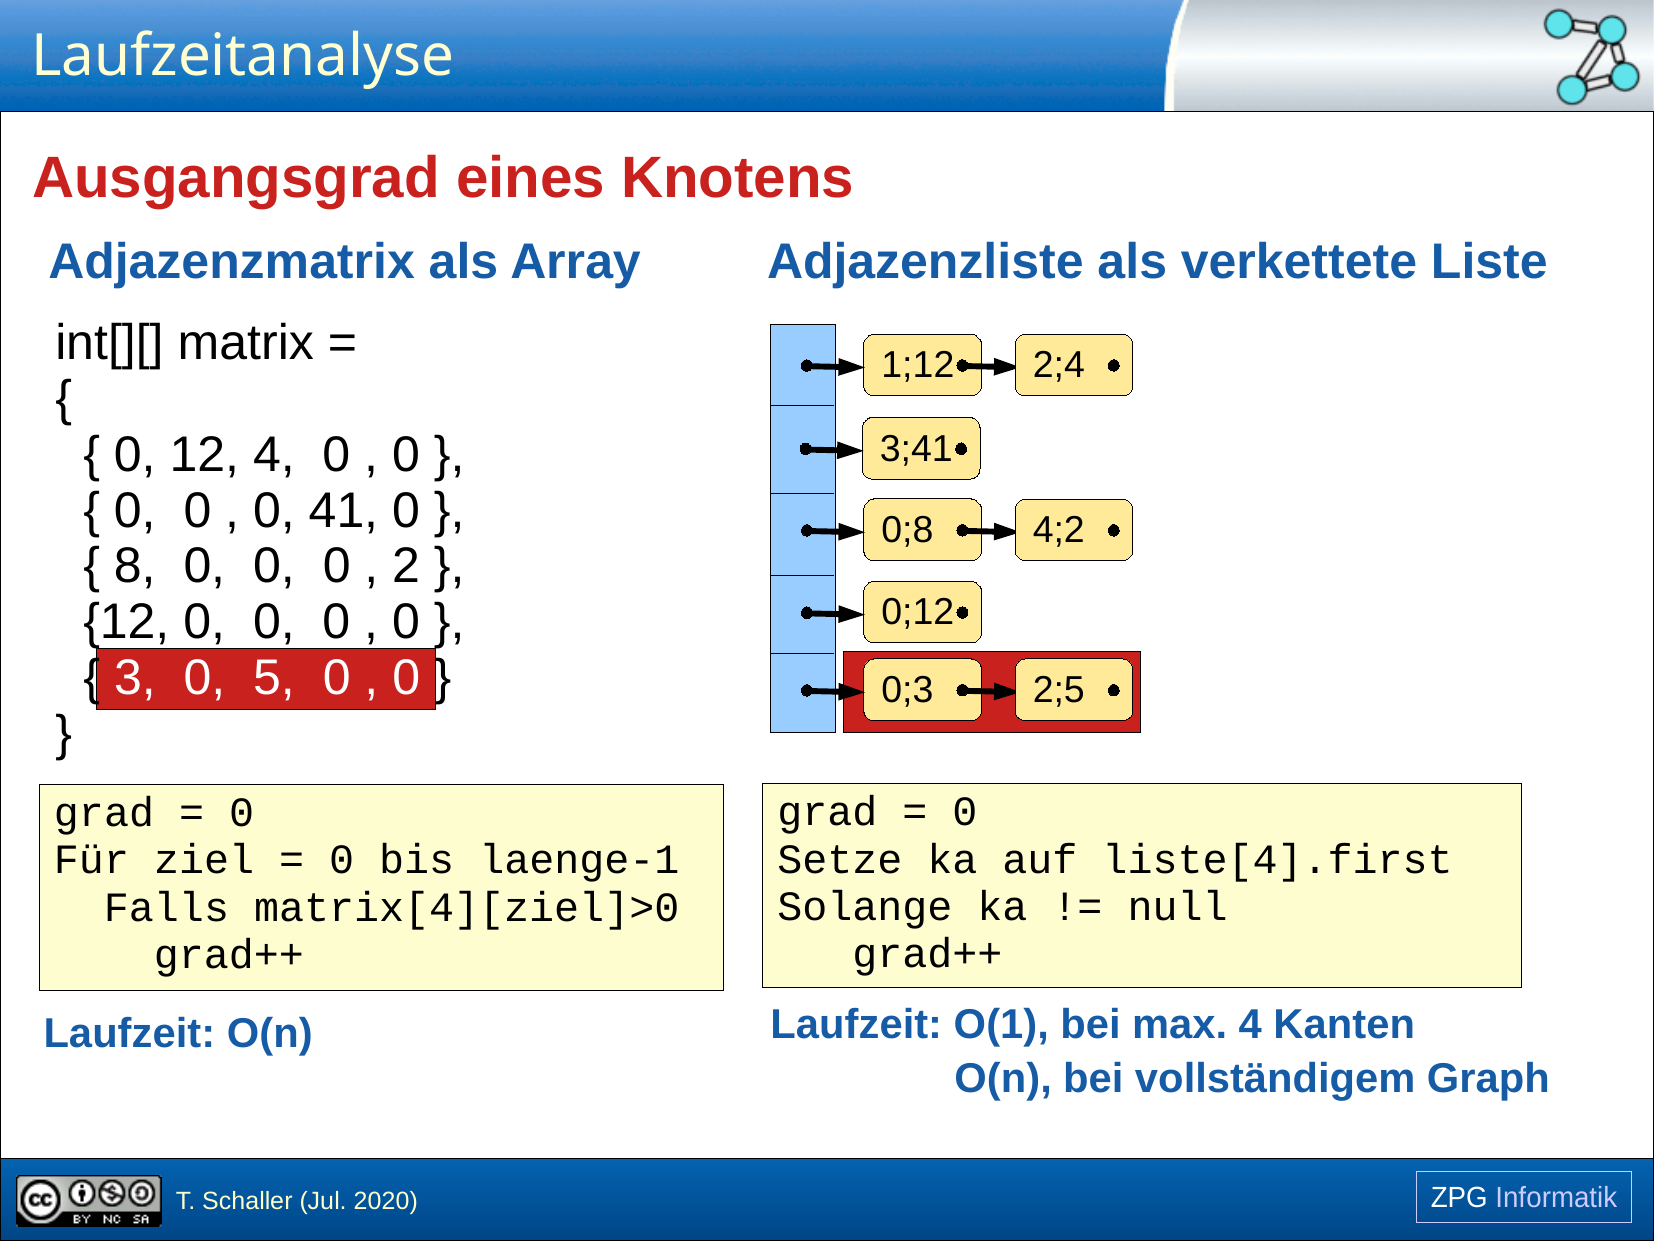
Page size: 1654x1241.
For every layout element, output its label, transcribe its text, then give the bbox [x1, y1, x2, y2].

text_box 0;12 [863, 581, 982, 643]
text_box Adjazenzmatrix als Array [48, 233, 694, 301]
text_box 0;8 [863, 498, 982, 561]
text_box grad = 0 Setze ka auf liste[4].first Solange ka != null grad++ [762, 783, 1522, 988]
text_box 1;12 [863, 334, 982, 396]
text_box 0;3 [863, 658, 982, 721]
text_box [1108, 524, 1120, 537]
text_box [956, 684, 968, 696]
text_box 3;41 [862, 417, 981, 480]
picture [0, 0, 1654, 111]
text_box [770, 324, 836, 733]
text_box [956, 606, 968, 619]
text_box 4;2 [1015, 499, 1133, 561]
picture [16, 1175, 162, 1227]
text_box Ausgangsgrad eines Knotens [32, 145, 901, 212]
text_box [1108, 684, 1120, 696]
text_box int[][] matrix = { { 0, 12, 4, 0 , 0 }, { 0, 0 , 0, 41, 0 }, { 8, 0, 0, 0 , 2 }, {12, 0, 0, 0 , 0 }, { 3, 0, 5, 0 , 0 } } [40, 307, 558, 768]
text_box 2;4 [1015, 334, 1133, 396]
title Laufzeitanalyse [31, 14, 1151, 92]
text_box [956, 524, 968, 537]
text_box [843, 651, 1141, 733]
text_box grad = 0 Für ziel = 0 bis laenge-1 Falls matrix[4][ziel]>0 grad++ [39, 784, 724, 991]
text_box [1108, 359, 1120, 372]
text_box [956, 359, 968, 372]
text_box Adjazenzliste als verkettete Liste [767, 233, 1549, 301]
text_box [955, 442, 967, 455]
text_box 2;5 [1015, 658, 1133, 721]
text_box Laufzeit: O(n) [43, 1002, 690, 1069]
text_box Laufzeit: O(1), bei max. 4 Kanten O(n), bei vollständigem Graph [770, 1000, 1565, 1105]
